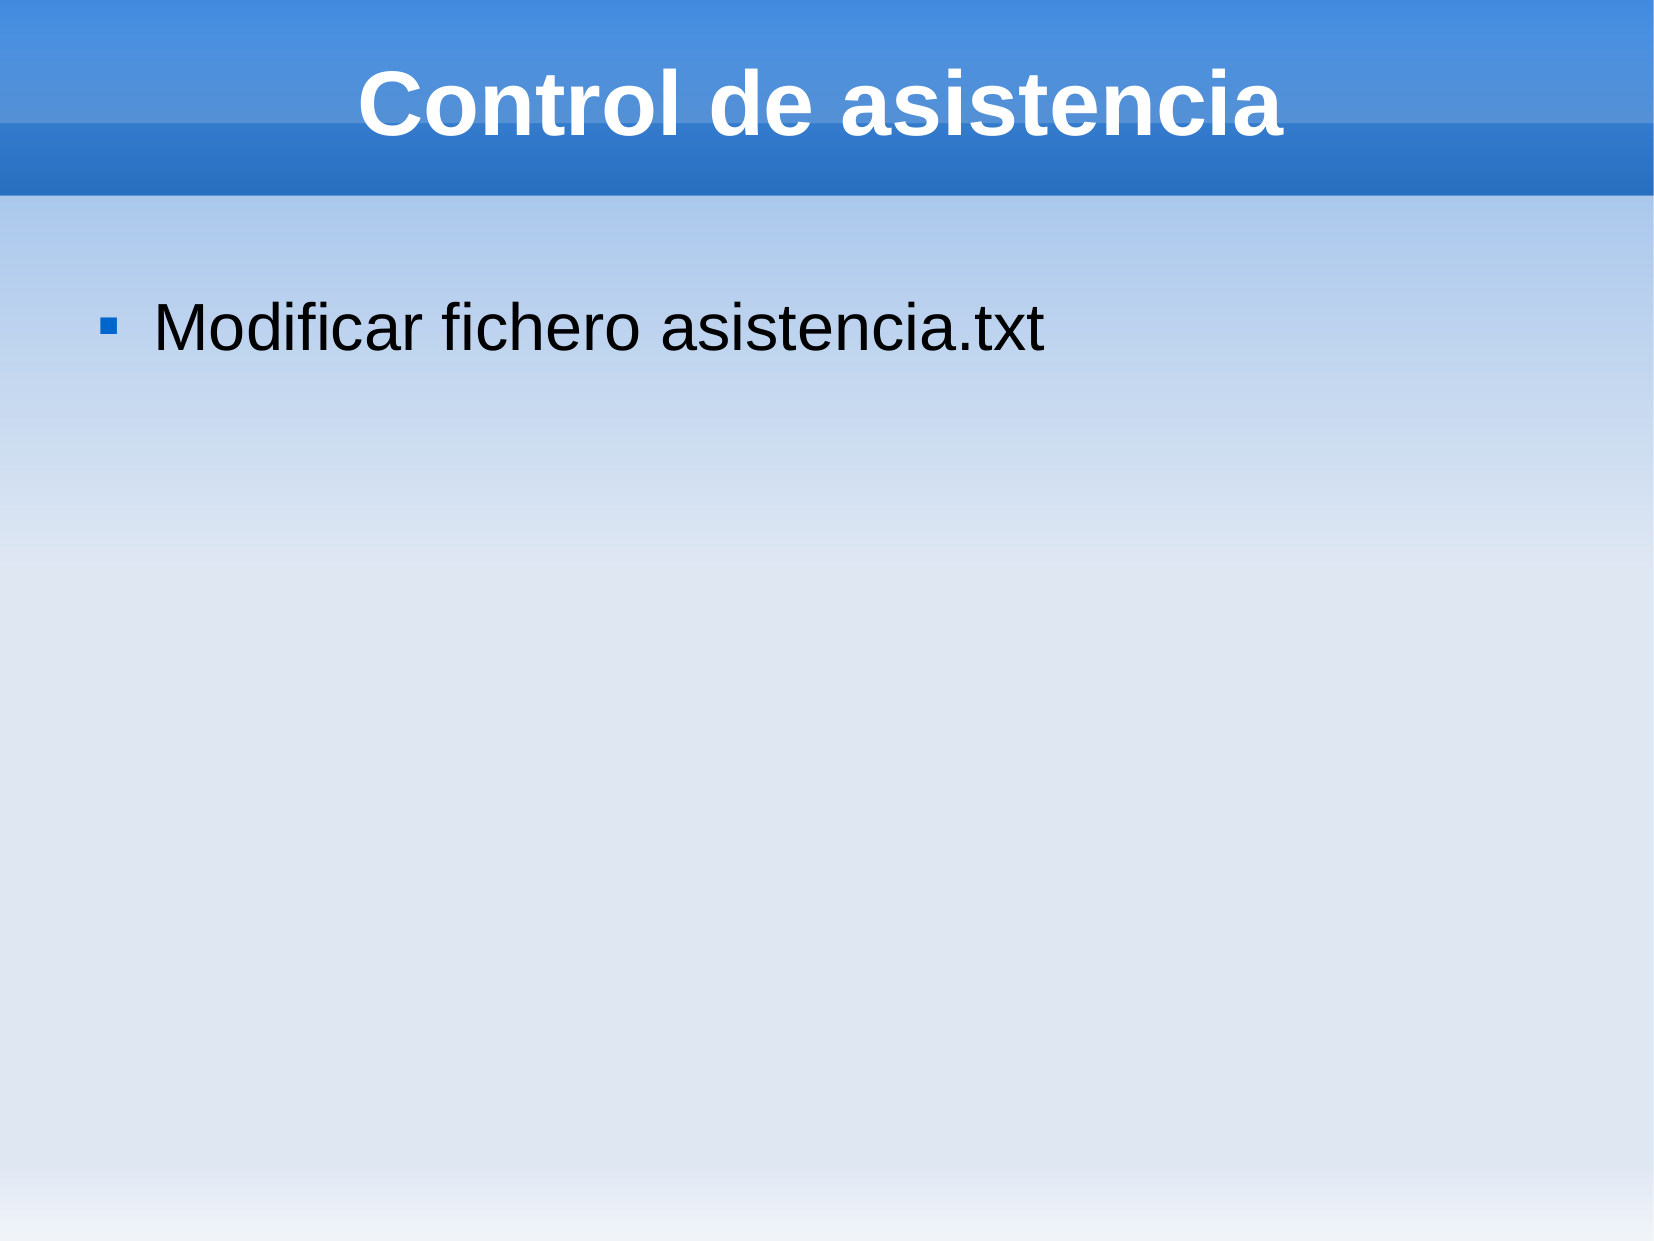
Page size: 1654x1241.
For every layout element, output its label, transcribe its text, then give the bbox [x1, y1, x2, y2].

title Control de asistencia [76, 7, 1565, 200]
picture [0, 0, 1654, 1241]
list Modificar fichero asistencia.txt [82, 290, 1571, 1094]
